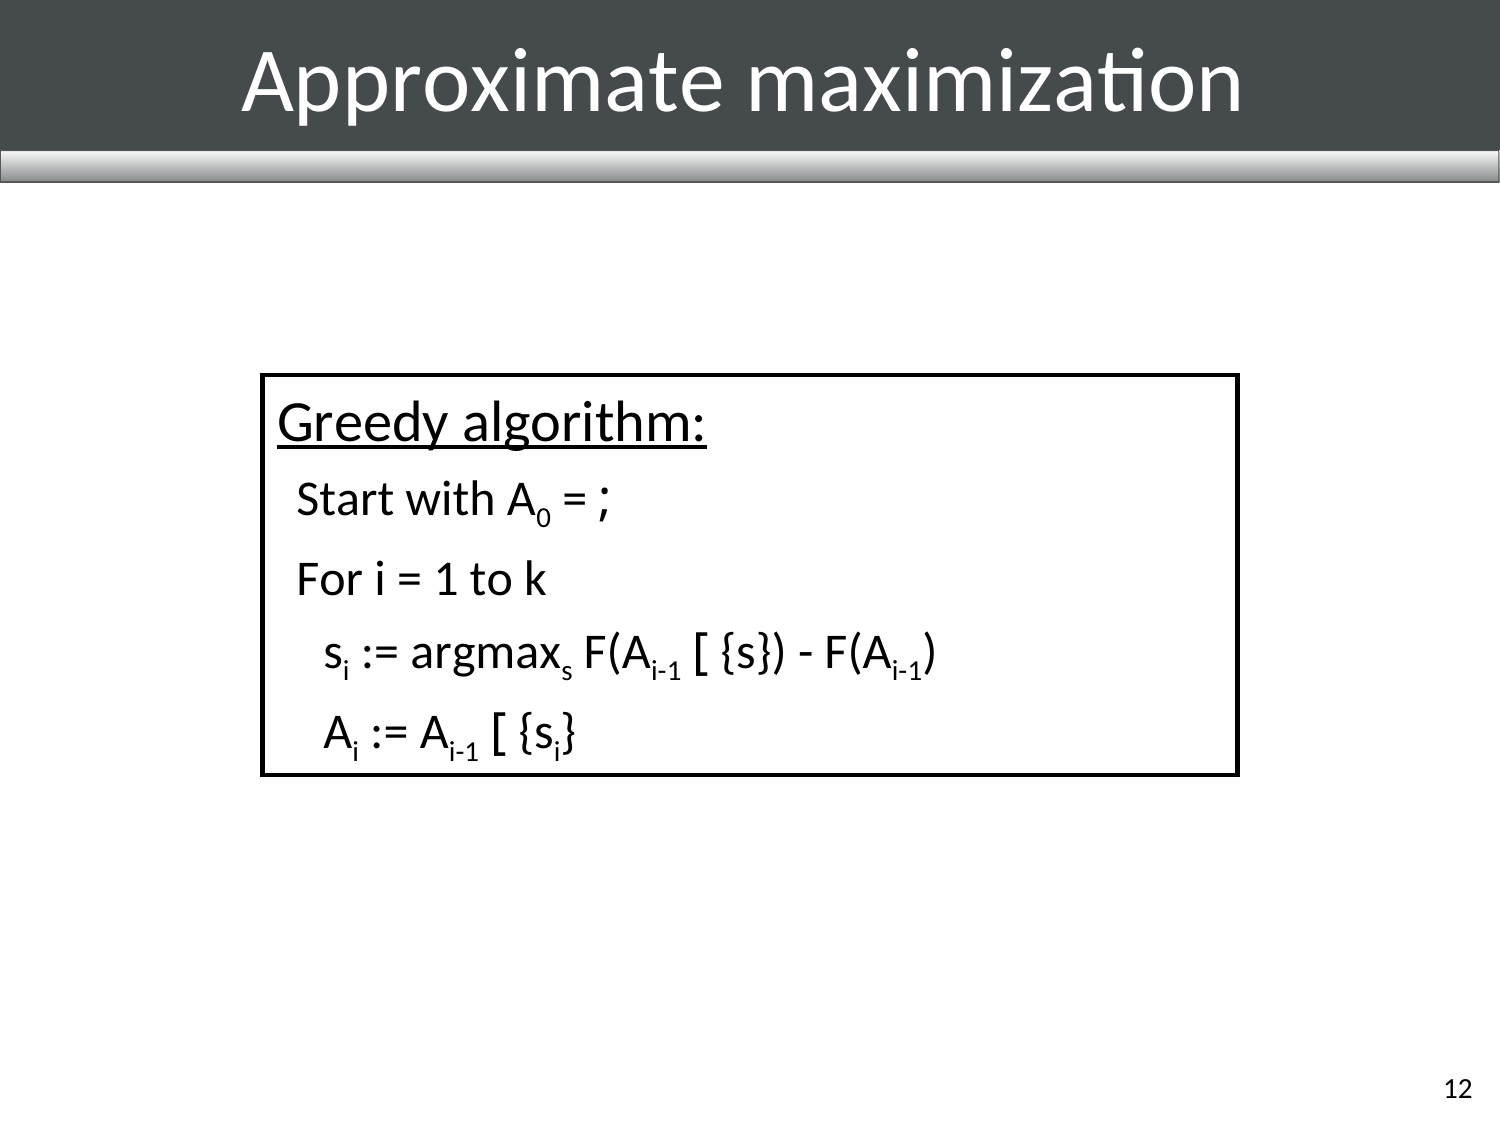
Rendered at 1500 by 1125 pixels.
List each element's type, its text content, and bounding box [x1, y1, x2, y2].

text_box Greedy algorithm: Start with A0 = ; For i = 1 to k si := argmaxs F(Ai-1 [ {s}) - F(Ai-1) Ai := Ai-1 [ {si} [262, 375, 1238, 776]
text_box <number> [1174, 1037, 1488, 1113]
title Approximate maximization [37, 12, 1450, 138]
